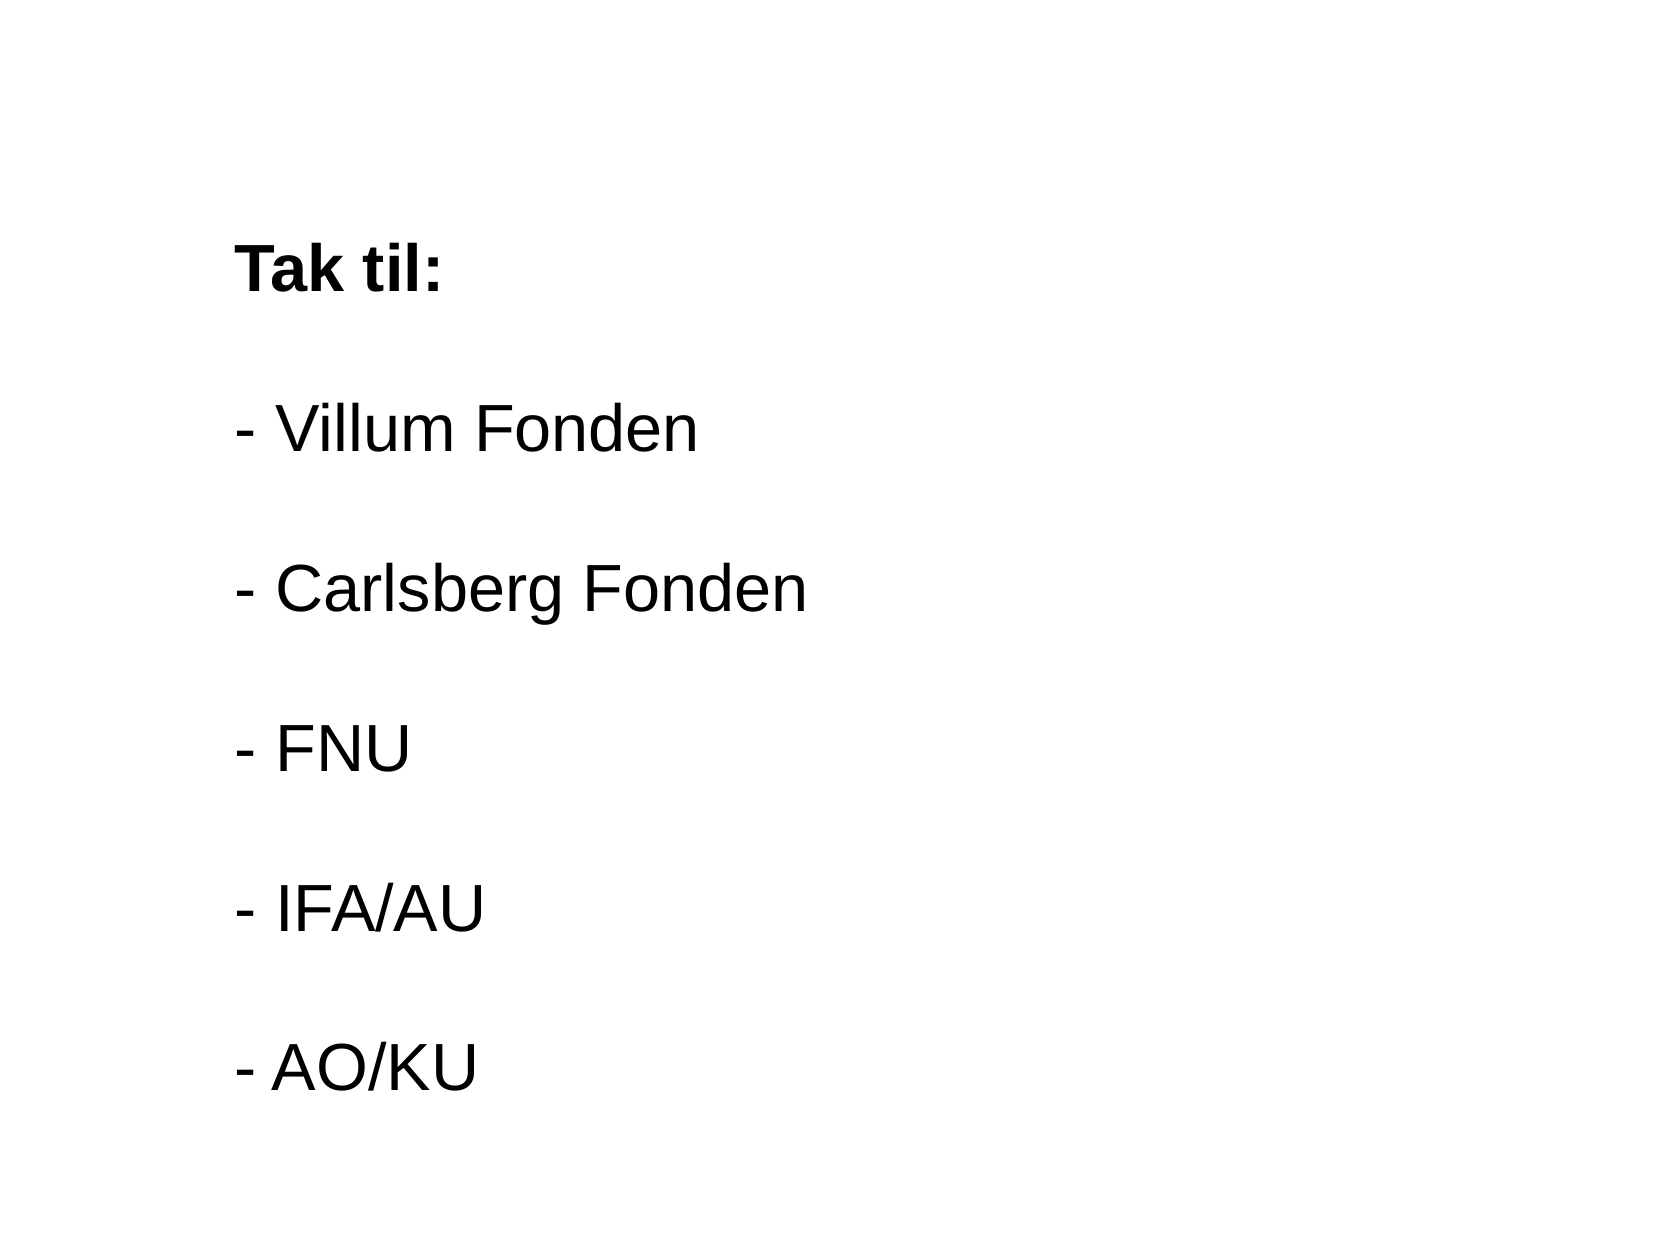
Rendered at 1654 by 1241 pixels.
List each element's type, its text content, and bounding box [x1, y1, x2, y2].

text_box Tak til: - Villum Fonden - Carlsberg Fonden - FNU - IFA/AU - AO/KU [220, 217, 827, 1055]
